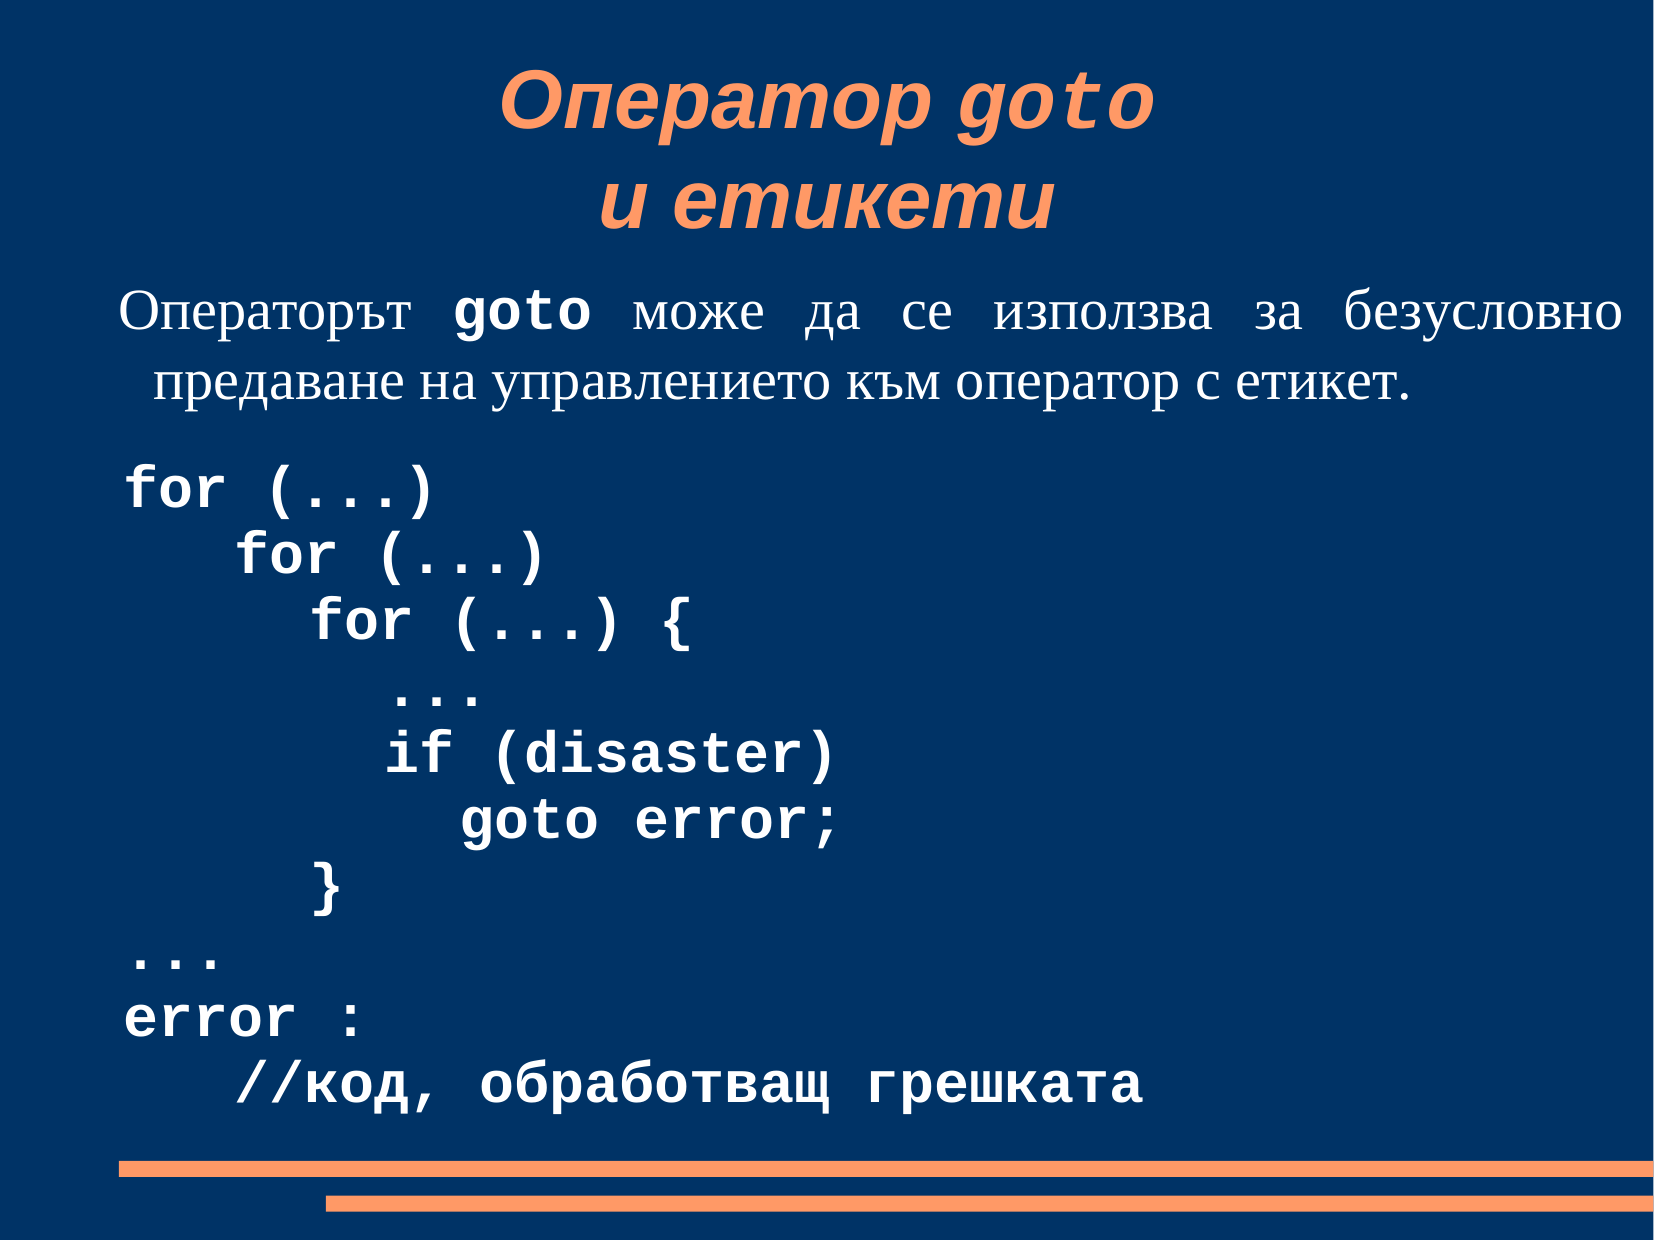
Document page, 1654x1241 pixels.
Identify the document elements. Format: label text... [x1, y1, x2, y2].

title Оператор goto и етикети [121, 46, 1534, 254]
subtitle for (...) for (...) for (...) { ... if (disaster) goto error; } ... error : //код, обработващ грешката [88, 457, 1625, 1123]
text_box Операторът goto може да се използва за безусловно предаване на управлението към оператор с етикет. [118, 258, 1625, 432]
